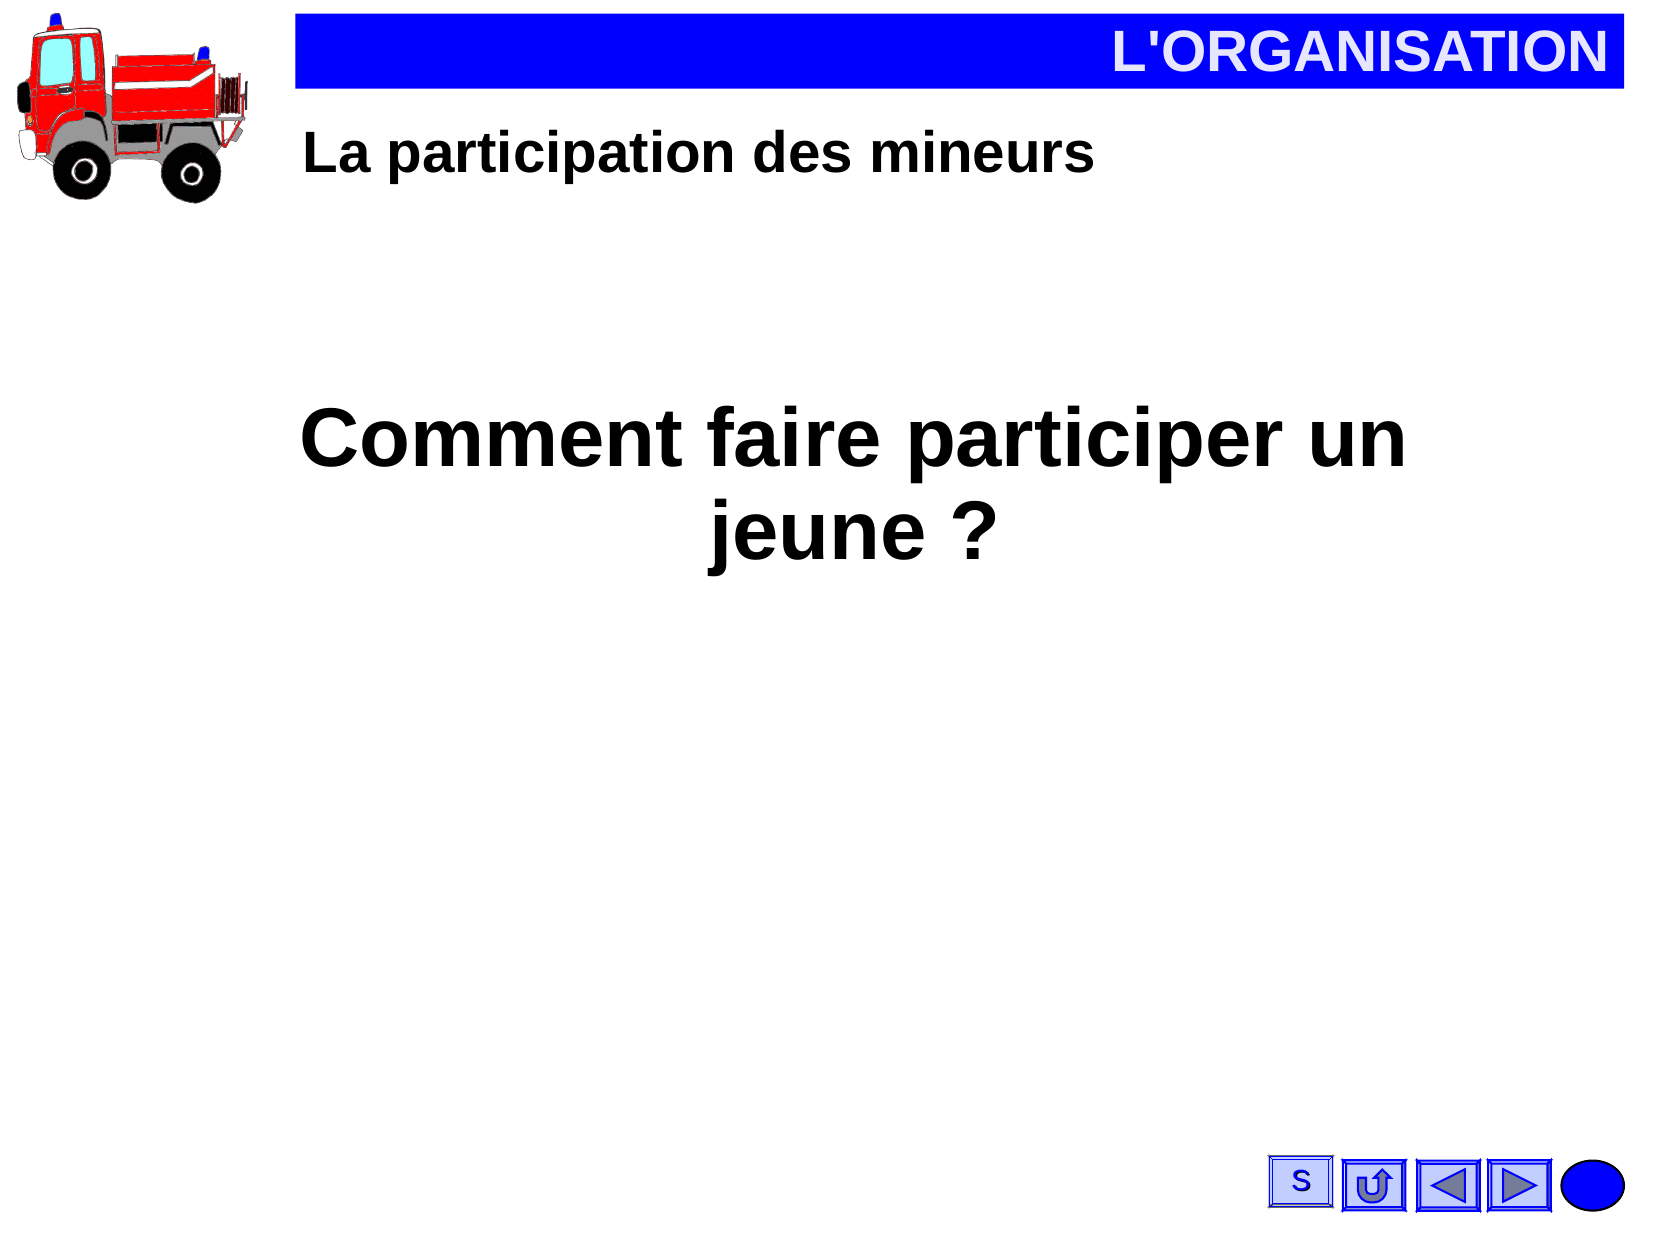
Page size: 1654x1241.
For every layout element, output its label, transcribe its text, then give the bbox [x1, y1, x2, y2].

text_box [1561, 1160, 1625, 1211]
list Comment faire participer un jeune ? [88, 383, 1565, 945]
text_box La participation des mineurs [287, 112, 1112, 193]
text_box L'ORGANISATION [295, 13, 1625, 89]
picture [8, 8, 257, 216]
